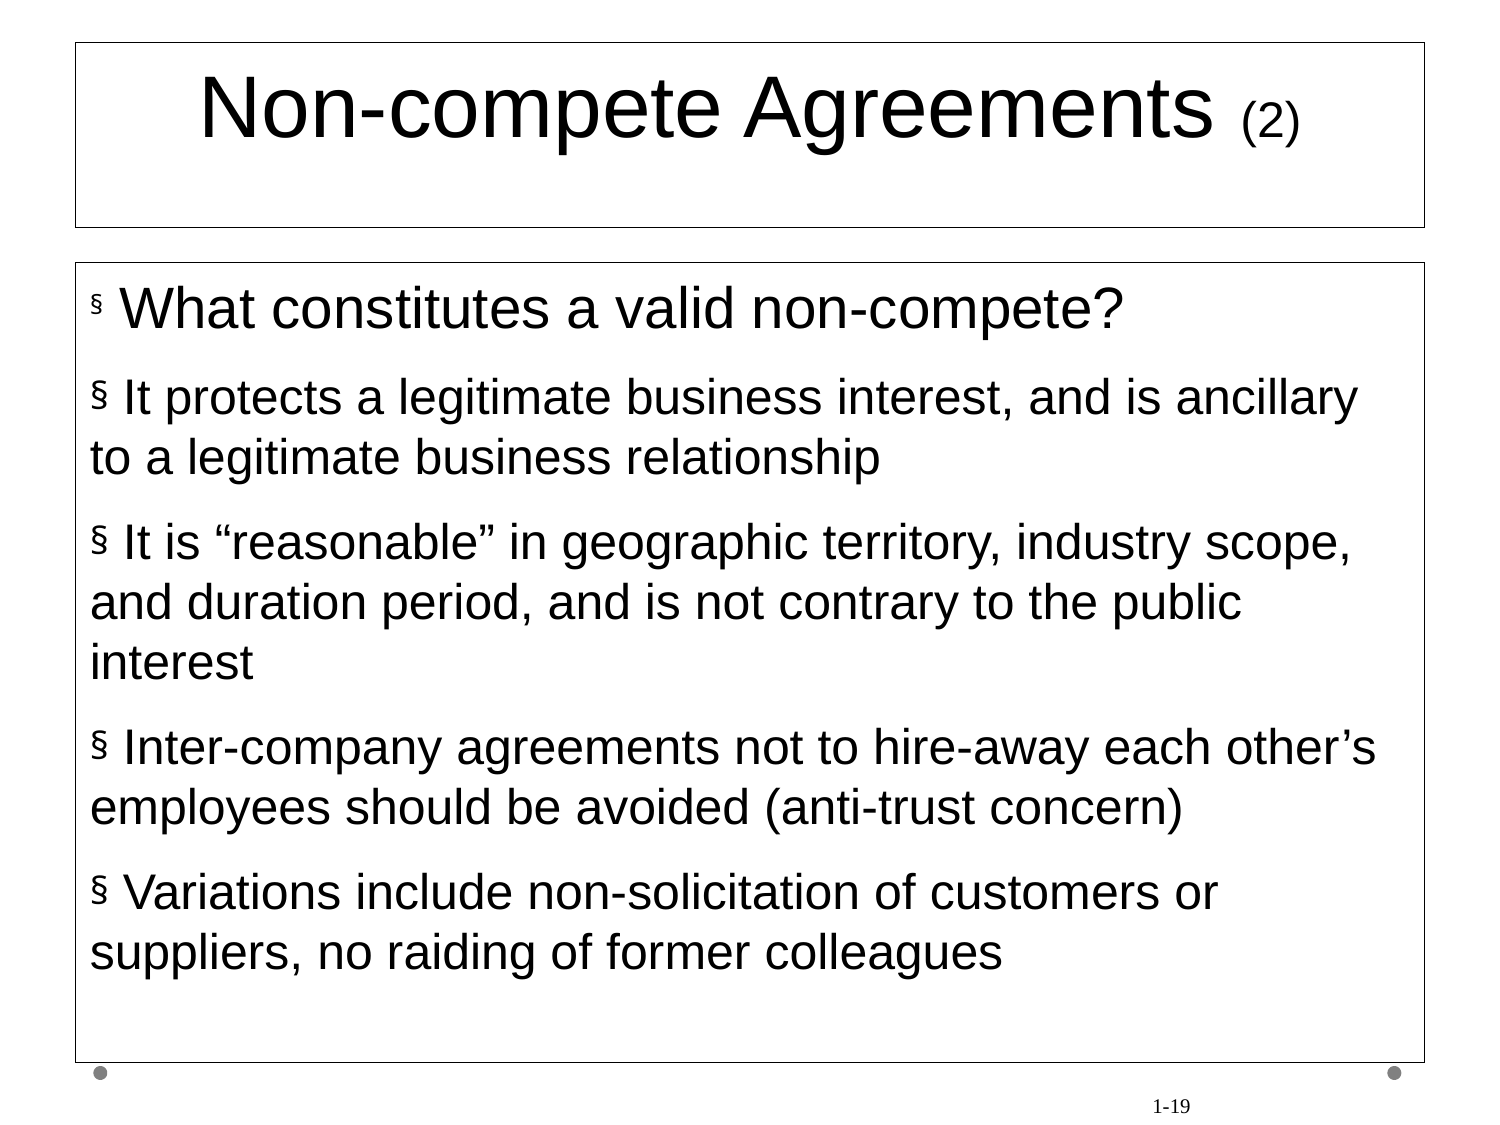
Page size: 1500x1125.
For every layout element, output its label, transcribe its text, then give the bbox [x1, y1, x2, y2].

title Non-compete Agreements (2) [75, 42, 1425, 228]
list What constitutes a valid non-compete? It protects a legitimate business interest, and is ancillary to a legitimate business relationship It is “reasonable” in geographic territory, industry scope, and duration period, and is not contrary to the public interest Inter-company agreements not to hire-away each other’s employees should be avoided (anti-trust concern) Variations include non-solicitation of customers or suppliers, no raiding of former colleagues [75, 262, 1425, 1063]
